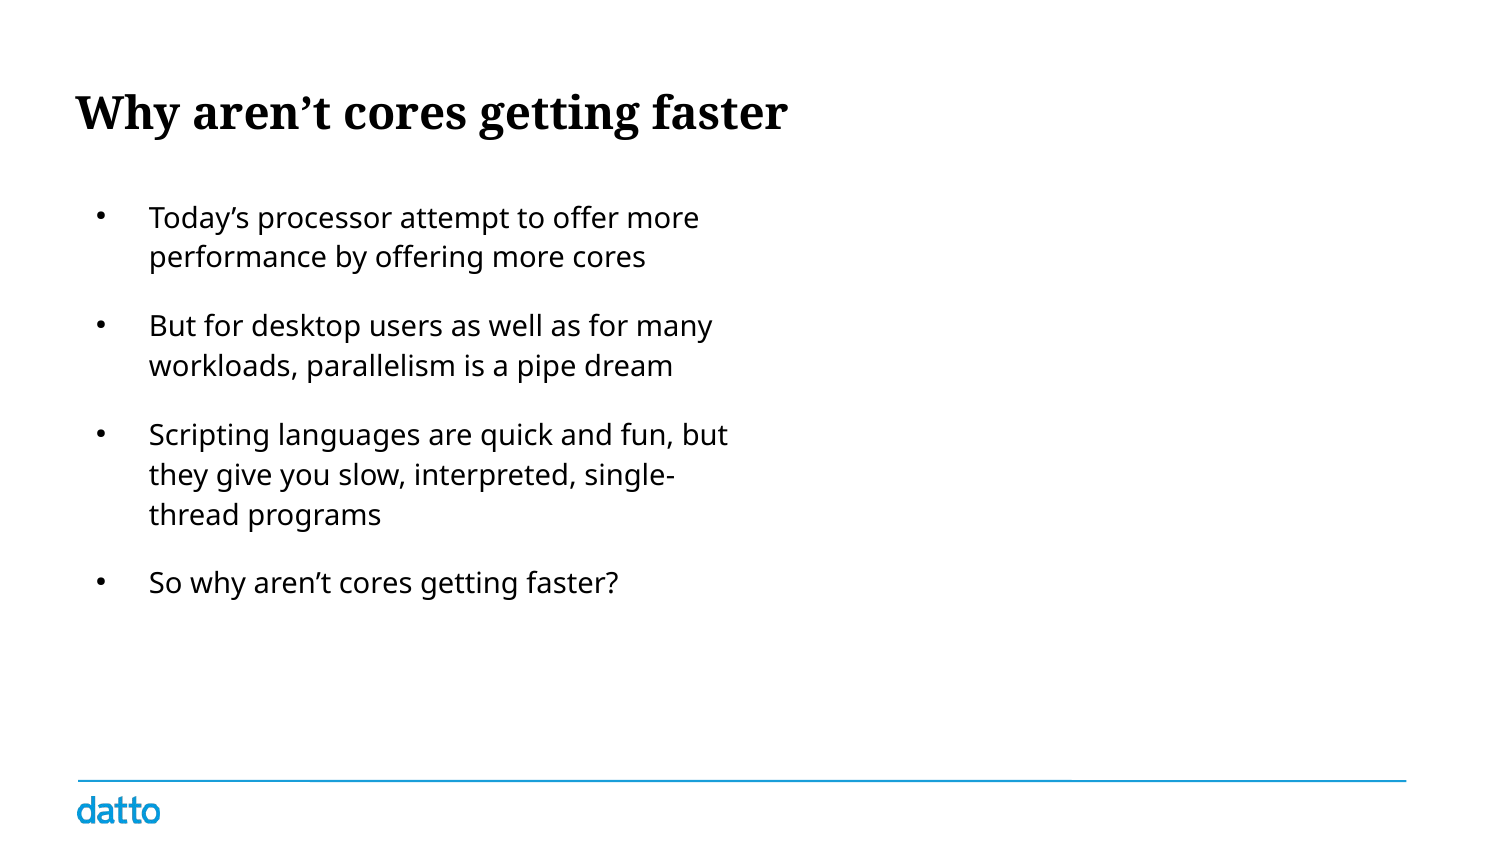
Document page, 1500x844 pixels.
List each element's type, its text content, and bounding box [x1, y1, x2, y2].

picture [136, 796, 160, 824]
picture [146, 808, 156, 819]
title Why aren’t cores getting faster [75, 51, 1404, 172]
list Today’s processor attempt to offer more performance by offering more cores But for desktop users as well as for many workloads, parallelism is a pipe dream Scripting languages are quick and fun, but they give you slow, interpreted, single-thread programs So why aren’t cores getting faster? [78, 197, 736, 687]
picture [77, 796, 91, 808]
picture [122, 808, 133, 824]
picture [95, 796, 133, 824]
picture [82, 808, 91, 819]
